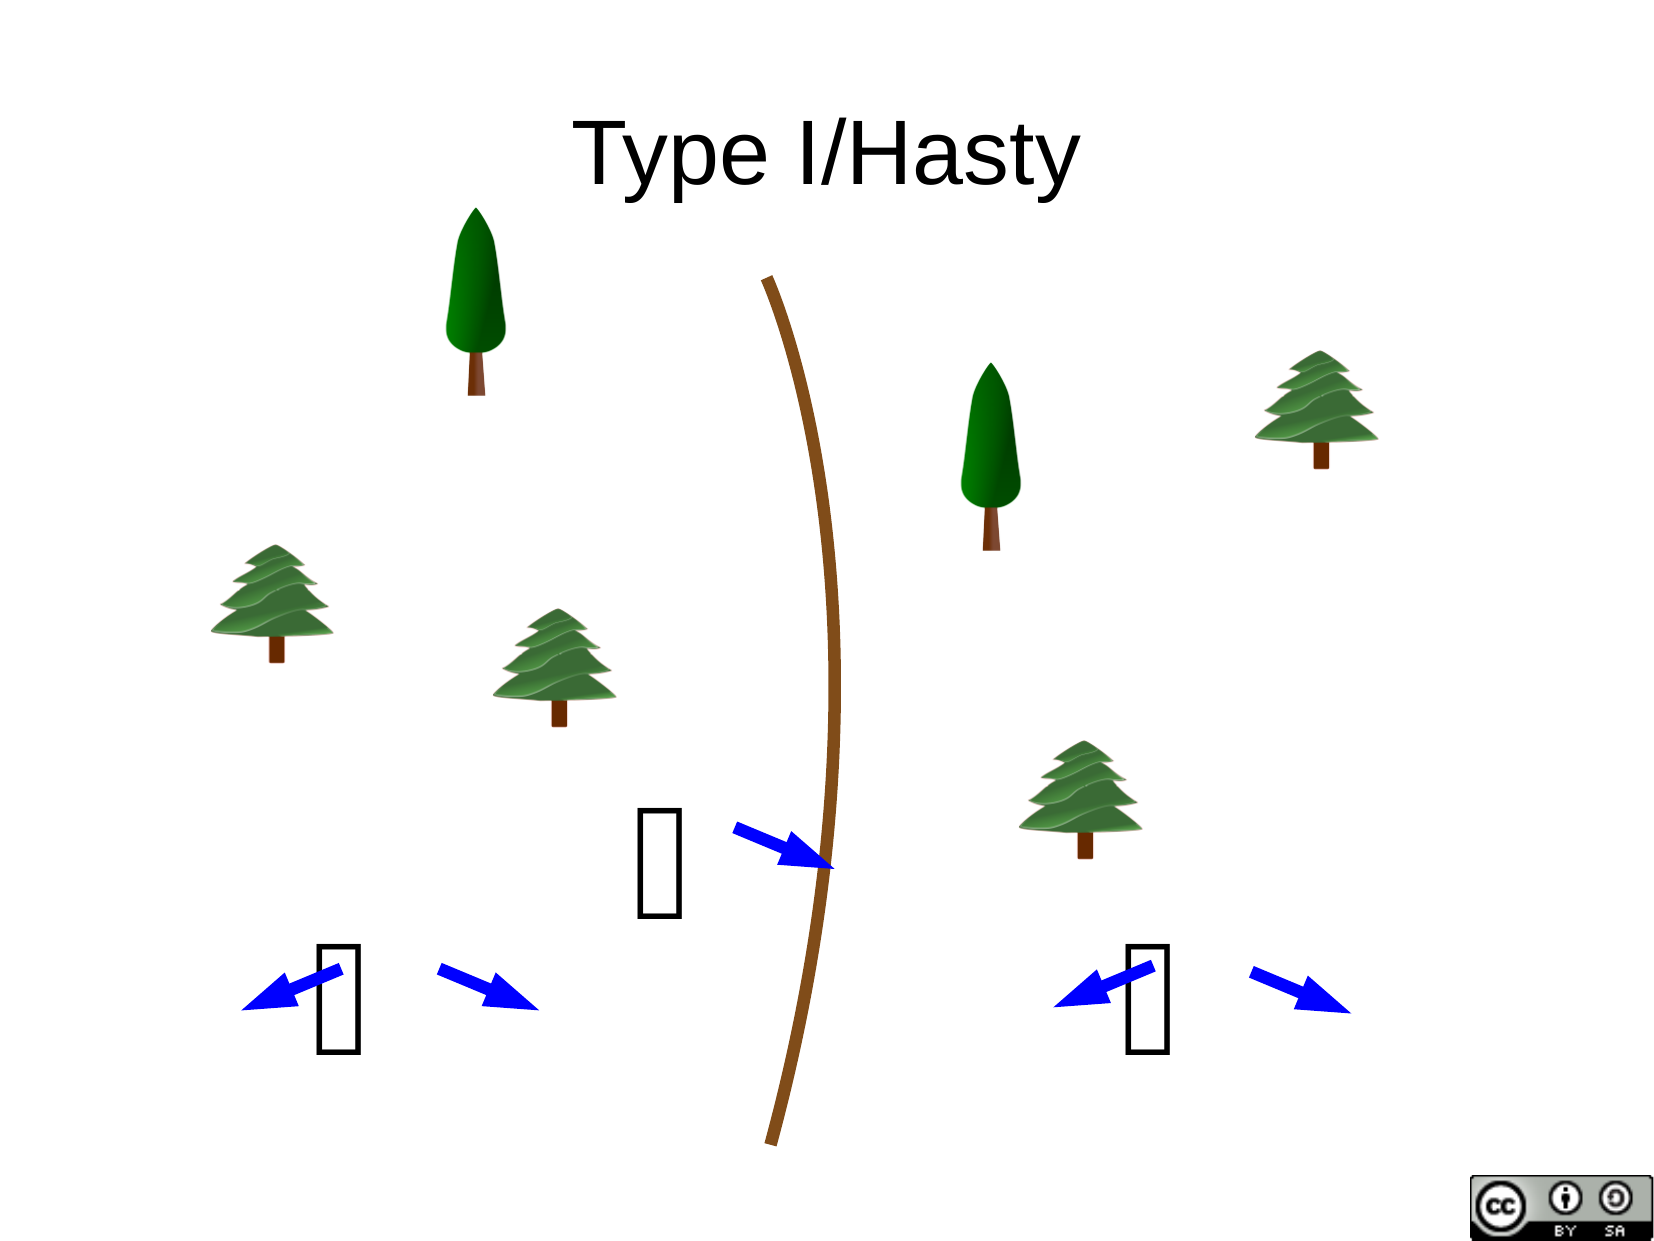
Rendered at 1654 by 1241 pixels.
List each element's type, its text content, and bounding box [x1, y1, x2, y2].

picture [491, 589, 622, 748]
picture [429, 203, 523, 407]
picture [1470, 1175, 1654, 1241]
text_box  [296, 932, 494, 1114]
picture [944, 358, 1038, 562]
text_box  [617, 796, 814, 979]
title Type I/Hasty [82, 49, 1571, 257]
picture [1017, 721, 1148, 880]
text_box  [1105, 932, 1303, 1114]
picture [1253, 331, 1384, 490]
picture [209, 525, 339, 684]
